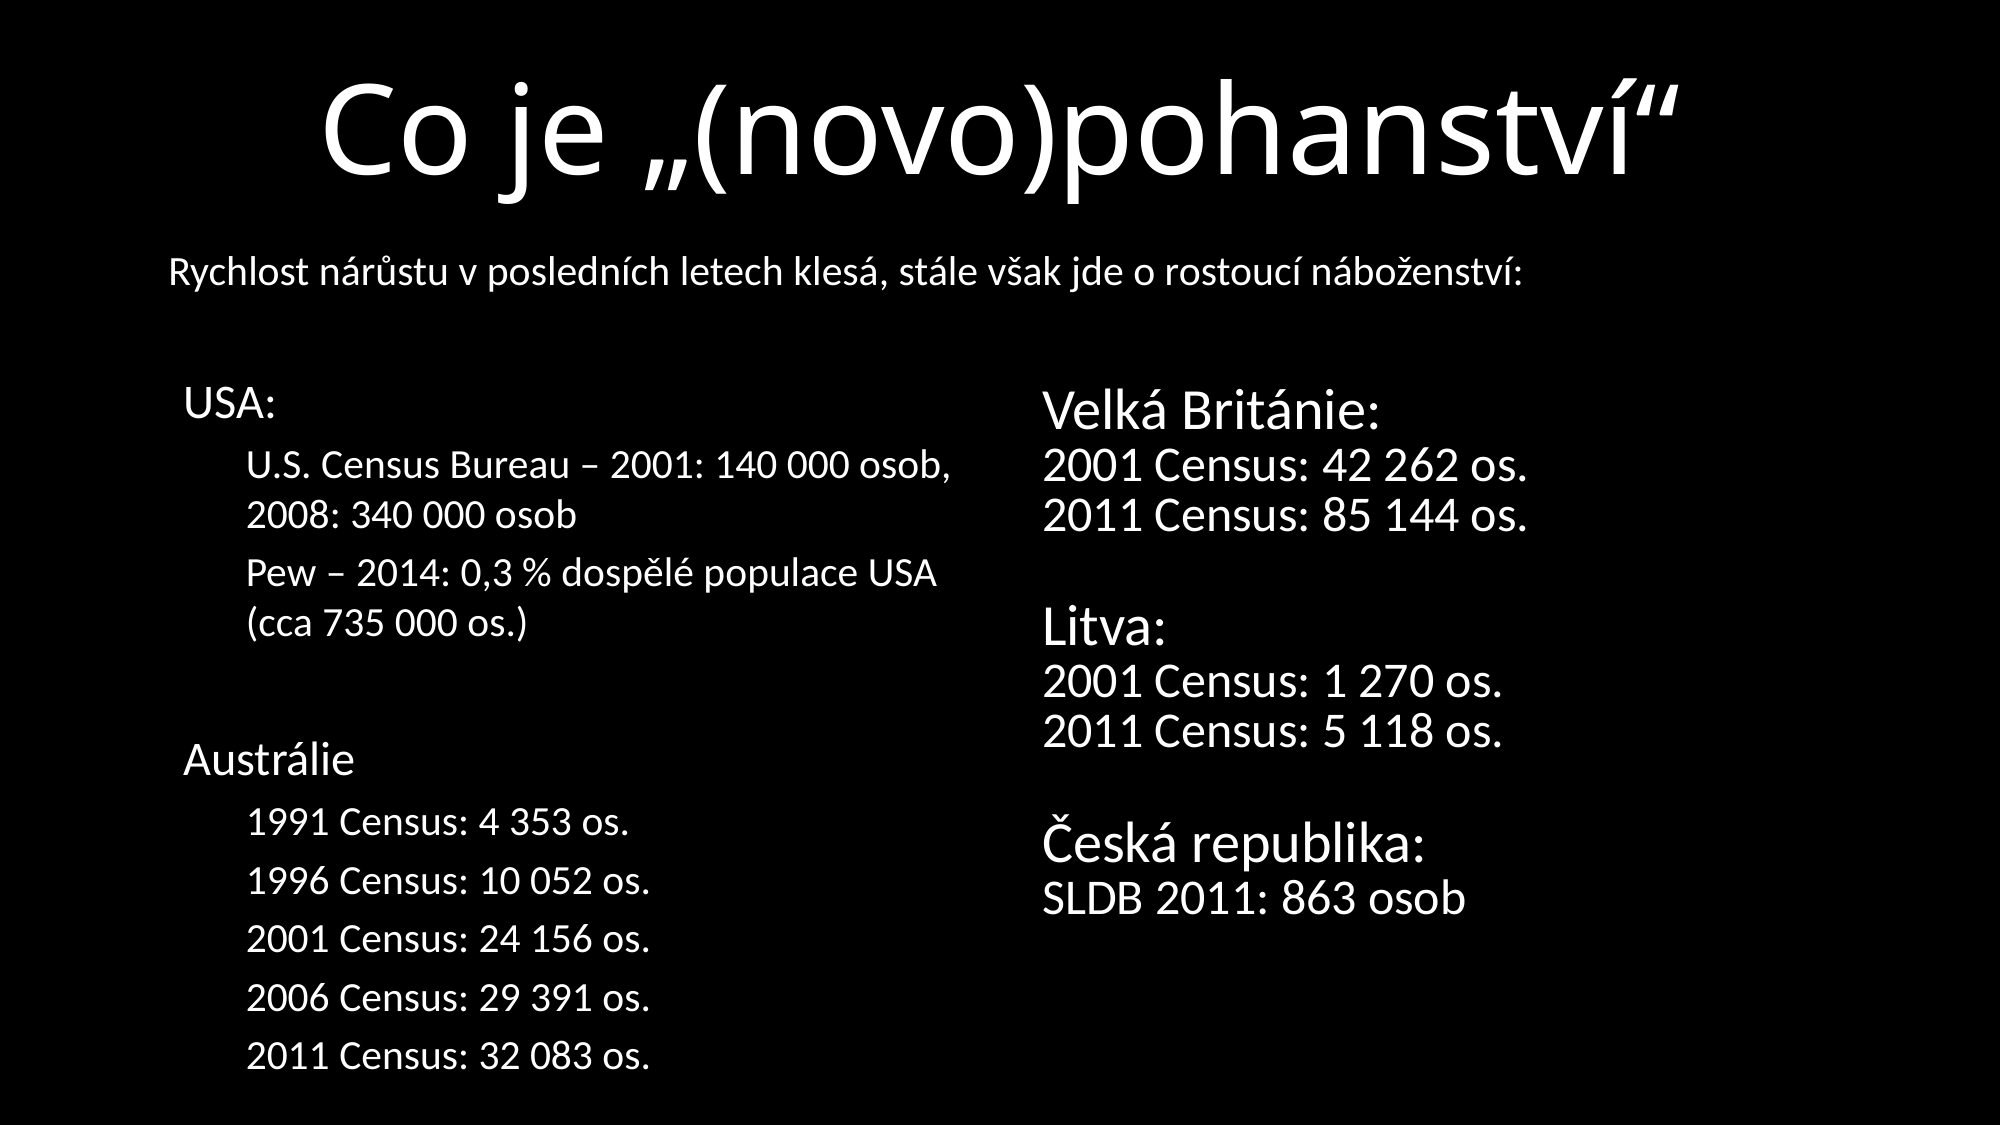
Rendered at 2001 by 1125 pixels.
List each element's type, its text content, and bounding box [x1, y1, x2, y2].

text_box Velká Británie: 2001 Census: 42 262 os. 2011 Census: 85 144 os. Litva: 2001 Census: 1 270 os. 2011 Census: 5 118 os. Česká republika: SLDB 2011: 863 osob [1027, 377, 1831, 1063]
text_box Rychlost nárůstu v posledních letech klesá, stále však jde o rostoucí náboženství: [153, 236, 1926, 352]
list USA: U.S. Census Bureau – 2001: 140 000 osob, 2008: 340 000 osob Pew – 2014: 0,3 % dospělé populace USA (cca 735 000 os.) Austrálie 1991 Census: 4 353 os. 1996 Census: 10 052 os. 2001 Census: 24 156 os. 2006 Census: 29 391 os. 2011 Census: 32 083 os. [137, 368, 993, 1093]
text_box Co je „(novo)pohanství“ [137, 0, 1863, 250]
